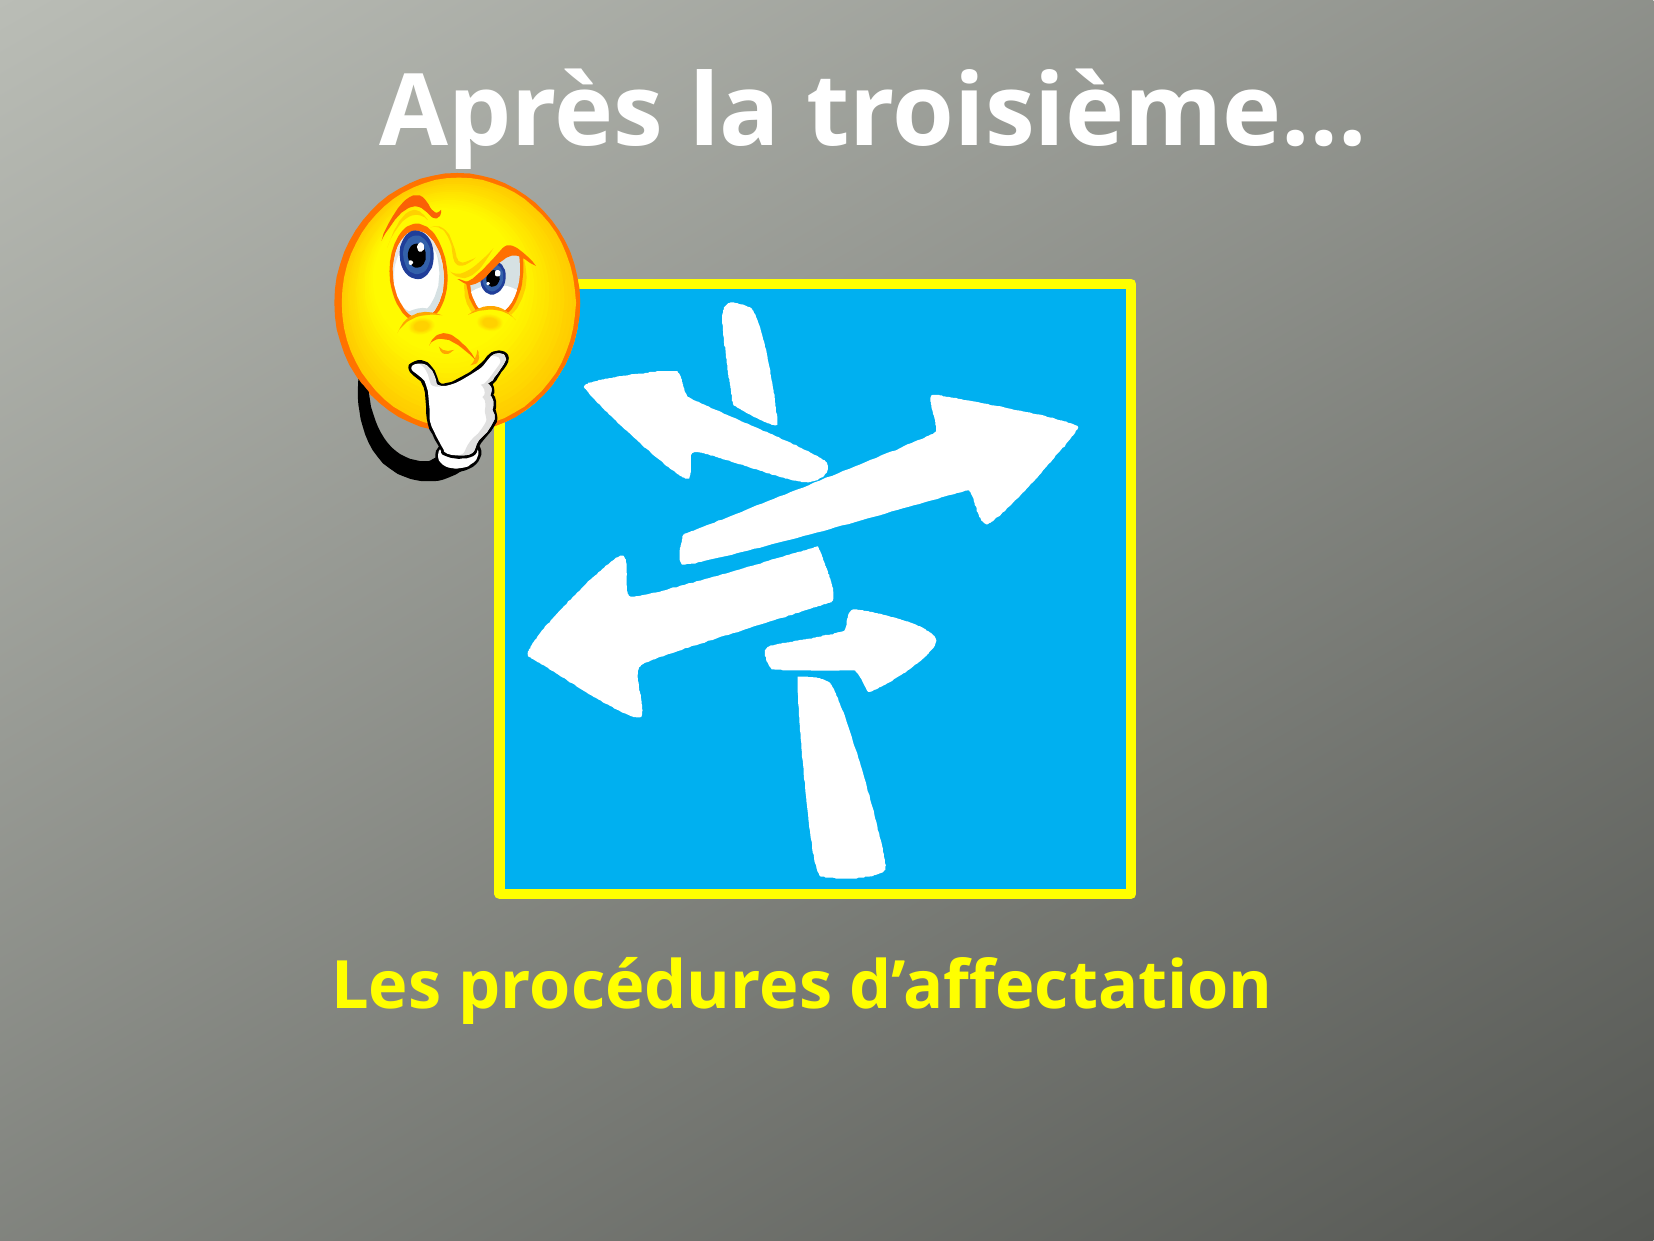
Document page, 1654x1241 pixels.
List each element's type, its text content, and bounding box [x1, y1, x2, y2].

text_box Après la troisième… [364, 38, 1353, 189]
text_box [583, 371, 1079, 565]
text_box [334, 189, 581, 482]
text_box [722, 302, 778, 426]
text_box ² [499, 283, 1132, 894]
text_box Les procédures d’affectation [256, 934, 1348, 1040]
text_box [797, 676, 886, 879]
text_box [764, 609, 937, 692]
text_box [527, 546, 834, 718]
